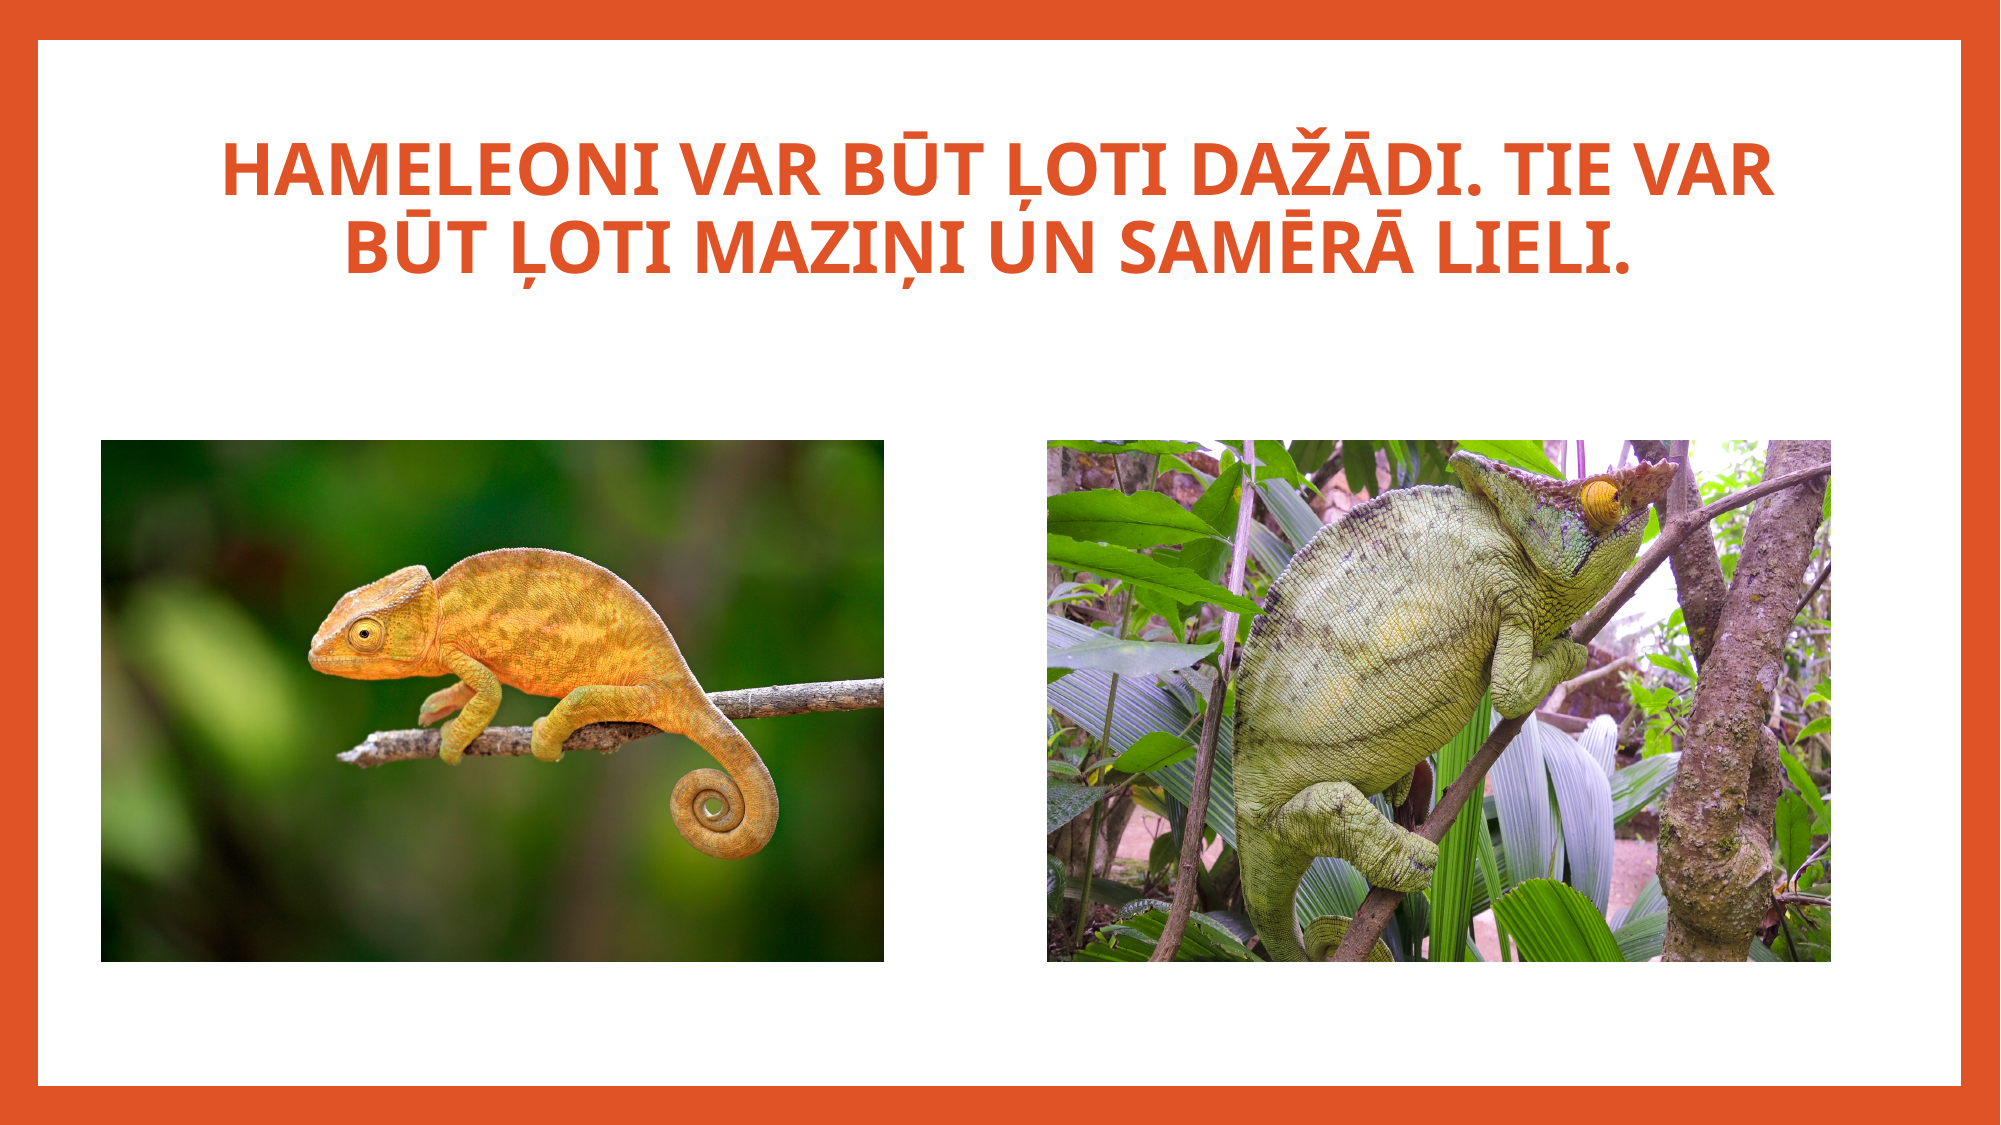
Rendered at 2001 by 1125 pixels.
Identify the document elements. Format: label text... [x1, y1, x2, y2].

picture [101, 440, 884, 962]
title HAMELEONI VAR BŪT ĻOTI DAŽĀDI. TIE VAR BŪT ĻOTI MAZIŅI UN SAMĒRĀ LIELI. [187, 99, 1808, 323]
picture [1047, 440, 1831, 962]
